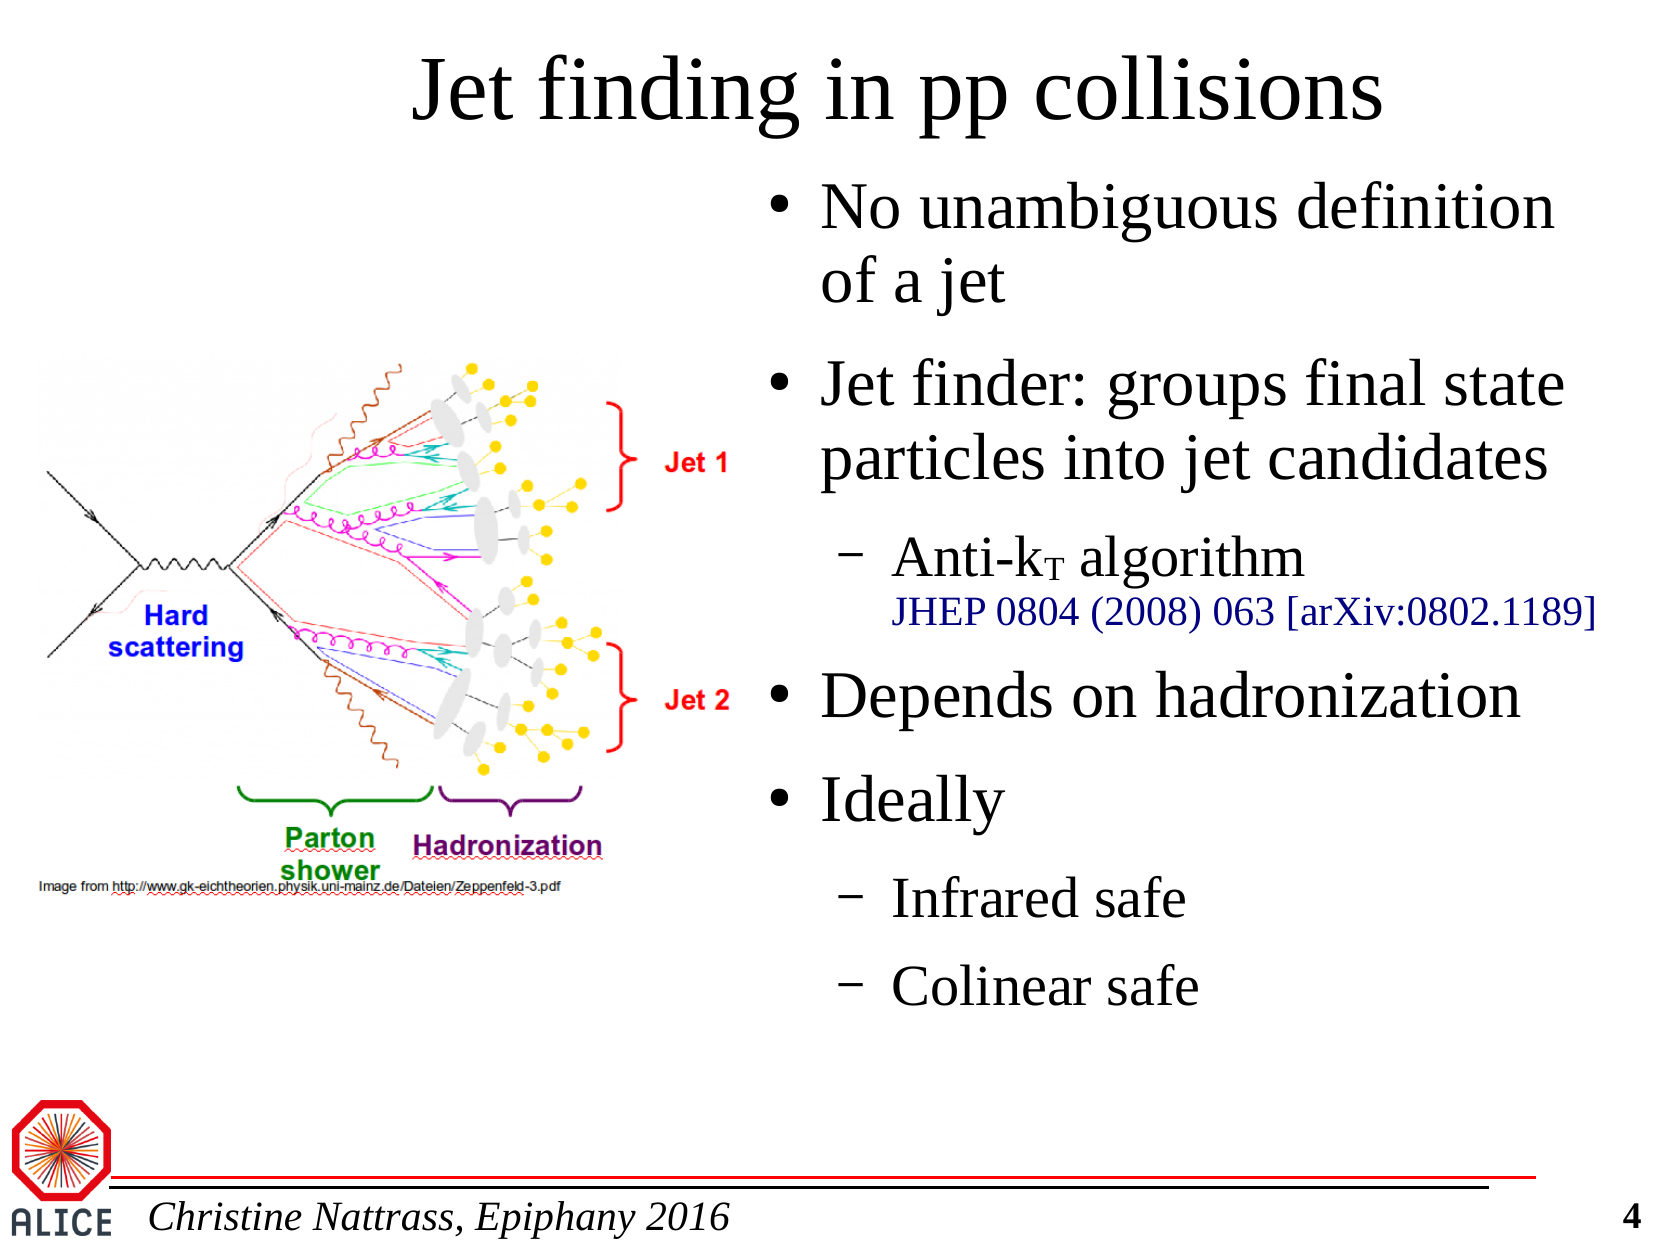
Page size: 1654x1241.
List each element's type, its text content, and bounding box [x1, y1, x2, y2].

picture [30, 329, 750, 931]
list No unambiguous definition of a jet Jet finder: groups final state particles into jet candidates Anti-kT algorithm JHEP 0804 (2008) 063 [arXiv:0802.1189] Depends on hadronization Ideally Infrared safe Colinear safe [750, 168, 1621, 1146]
title in pp collisions [752, 0, 1458, 192]
picture [11, 1100, 111, 1236]
title Jet finding [234, 8, 752, 169]
